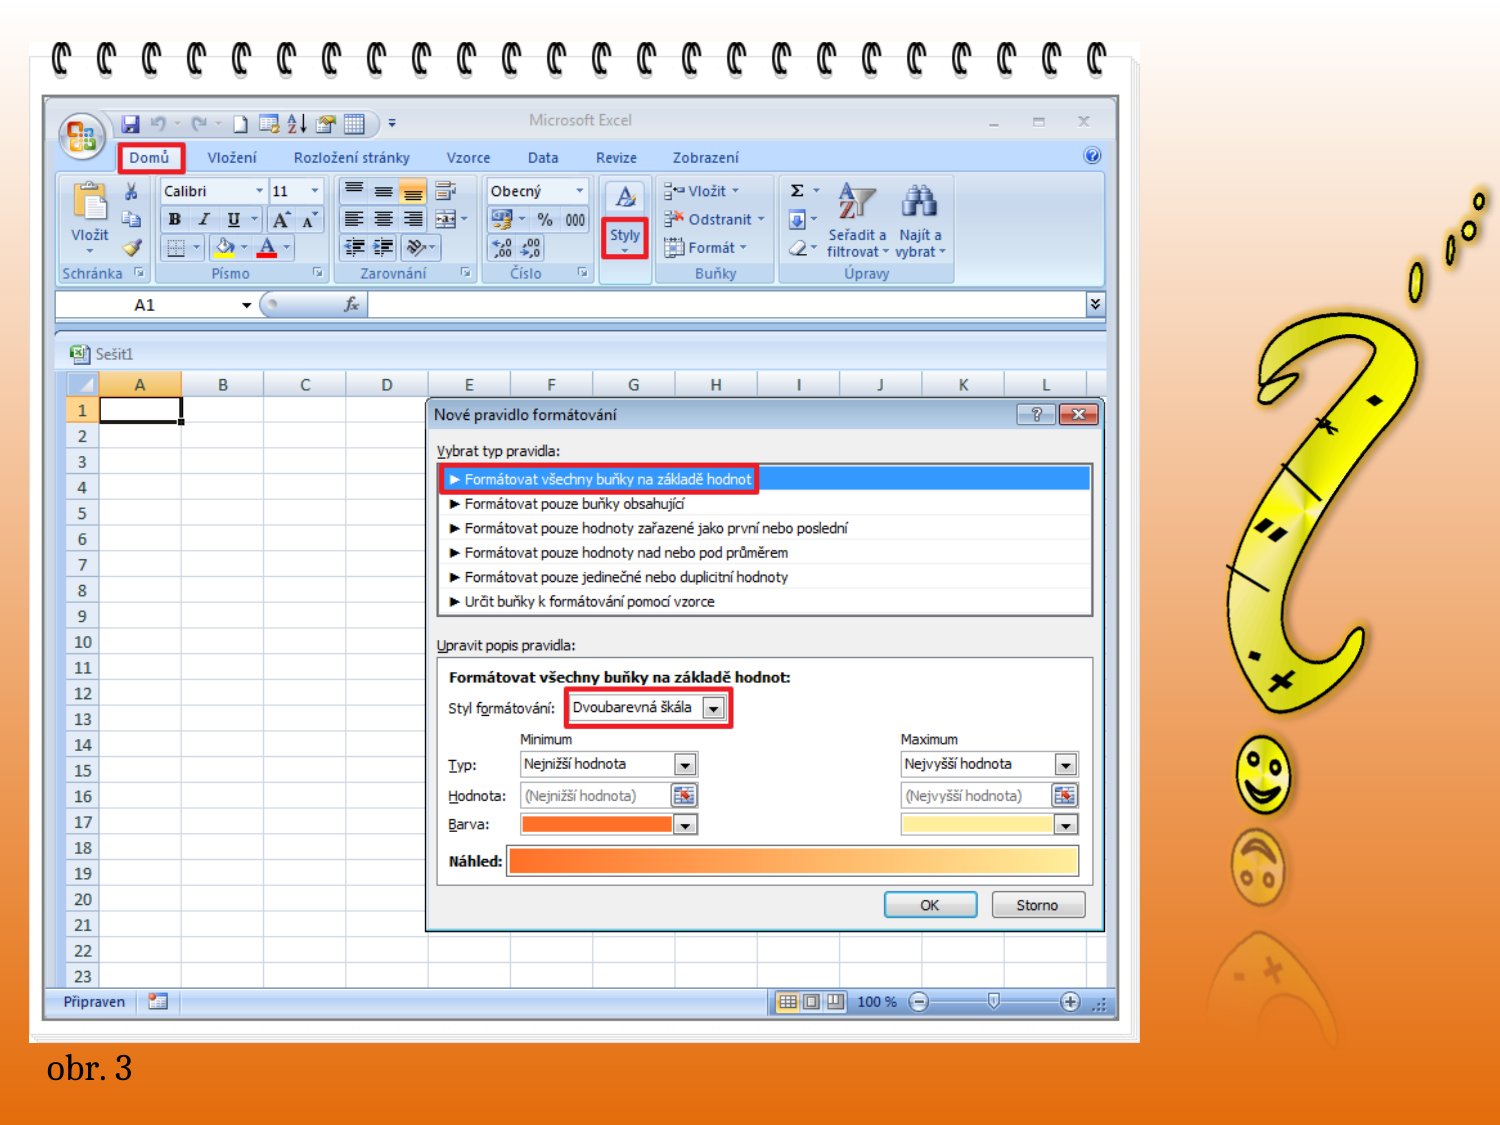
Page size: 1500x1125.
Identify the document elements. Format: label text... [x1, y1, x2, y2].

picture [1171, 160, 1500, 1125]
text_box obr. 3 [32, 1034, 148, 1096]
picture [29, 42, 1140, 1043]
